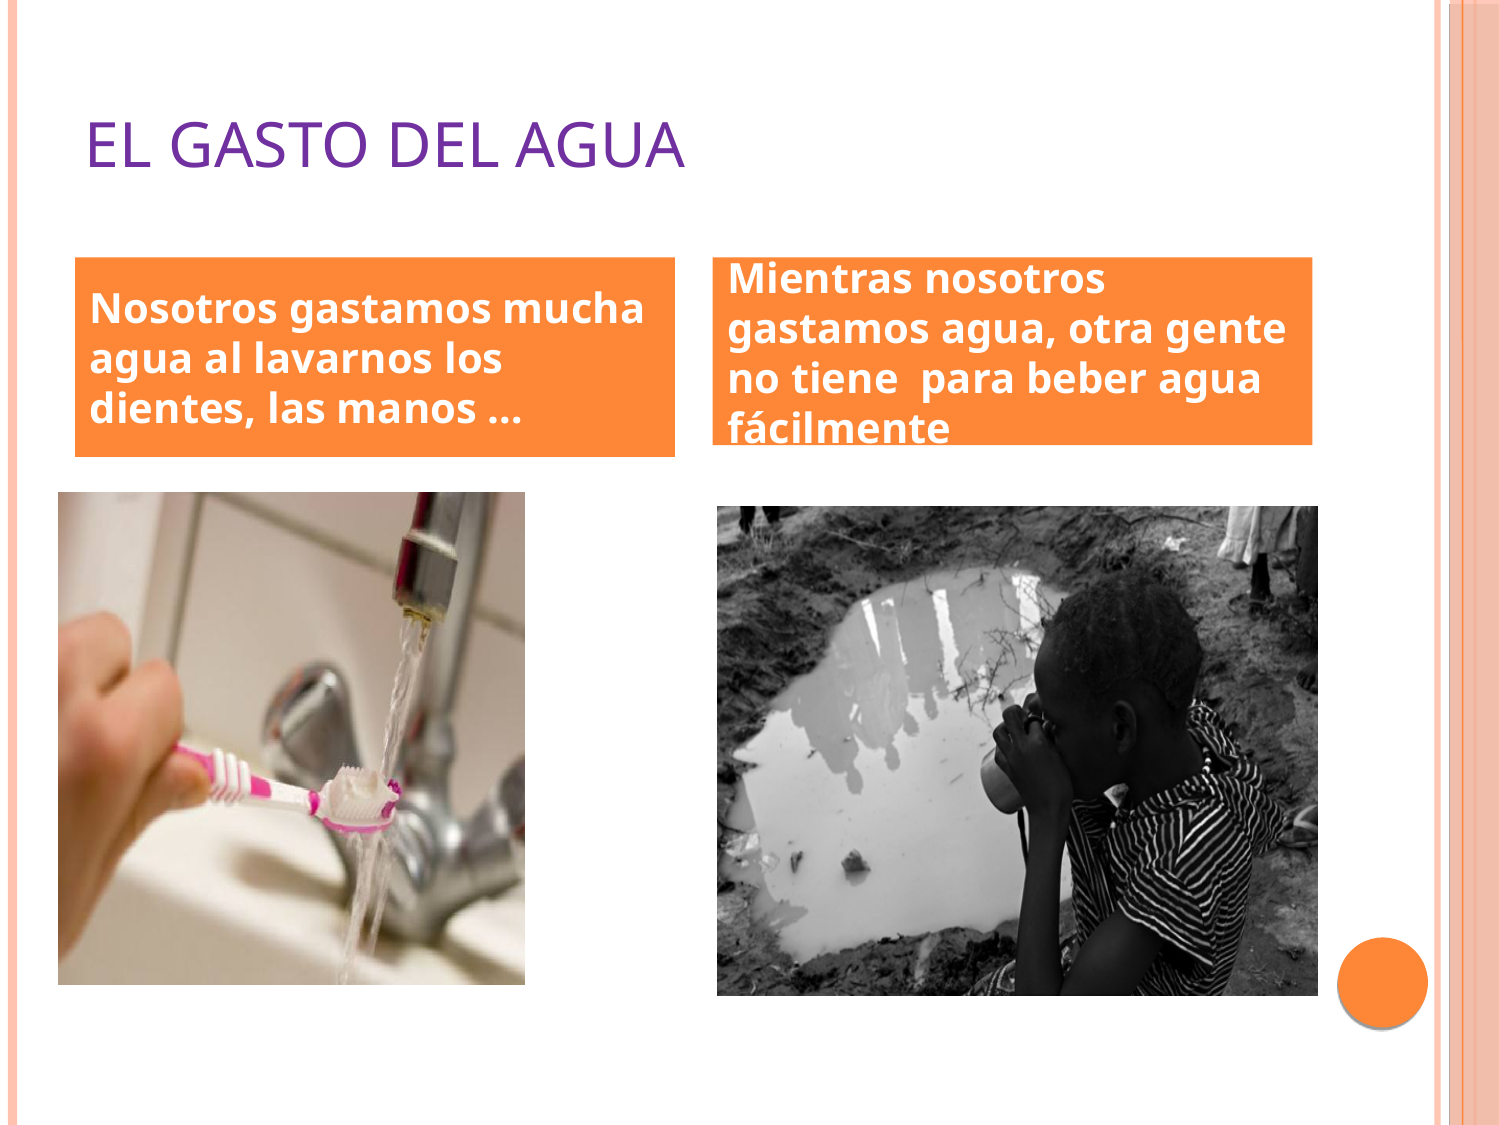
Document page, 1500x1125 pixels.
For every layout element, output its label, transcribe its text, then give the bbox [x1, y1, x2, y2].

picture [58, 492, 525, 985]
list Nosotros gastamos mucha agua al lavarnos los dientes, las manos … [75, 257, 675, 457]
picture [717, 506, 1318, 997]
list Mientras nosotros gastamos agua, otra gente no tiene para beber agua fácilmente [712, 257, 1313, 446]
title EL GASTO DEL AGUA [70, 0, 1156, 188]
